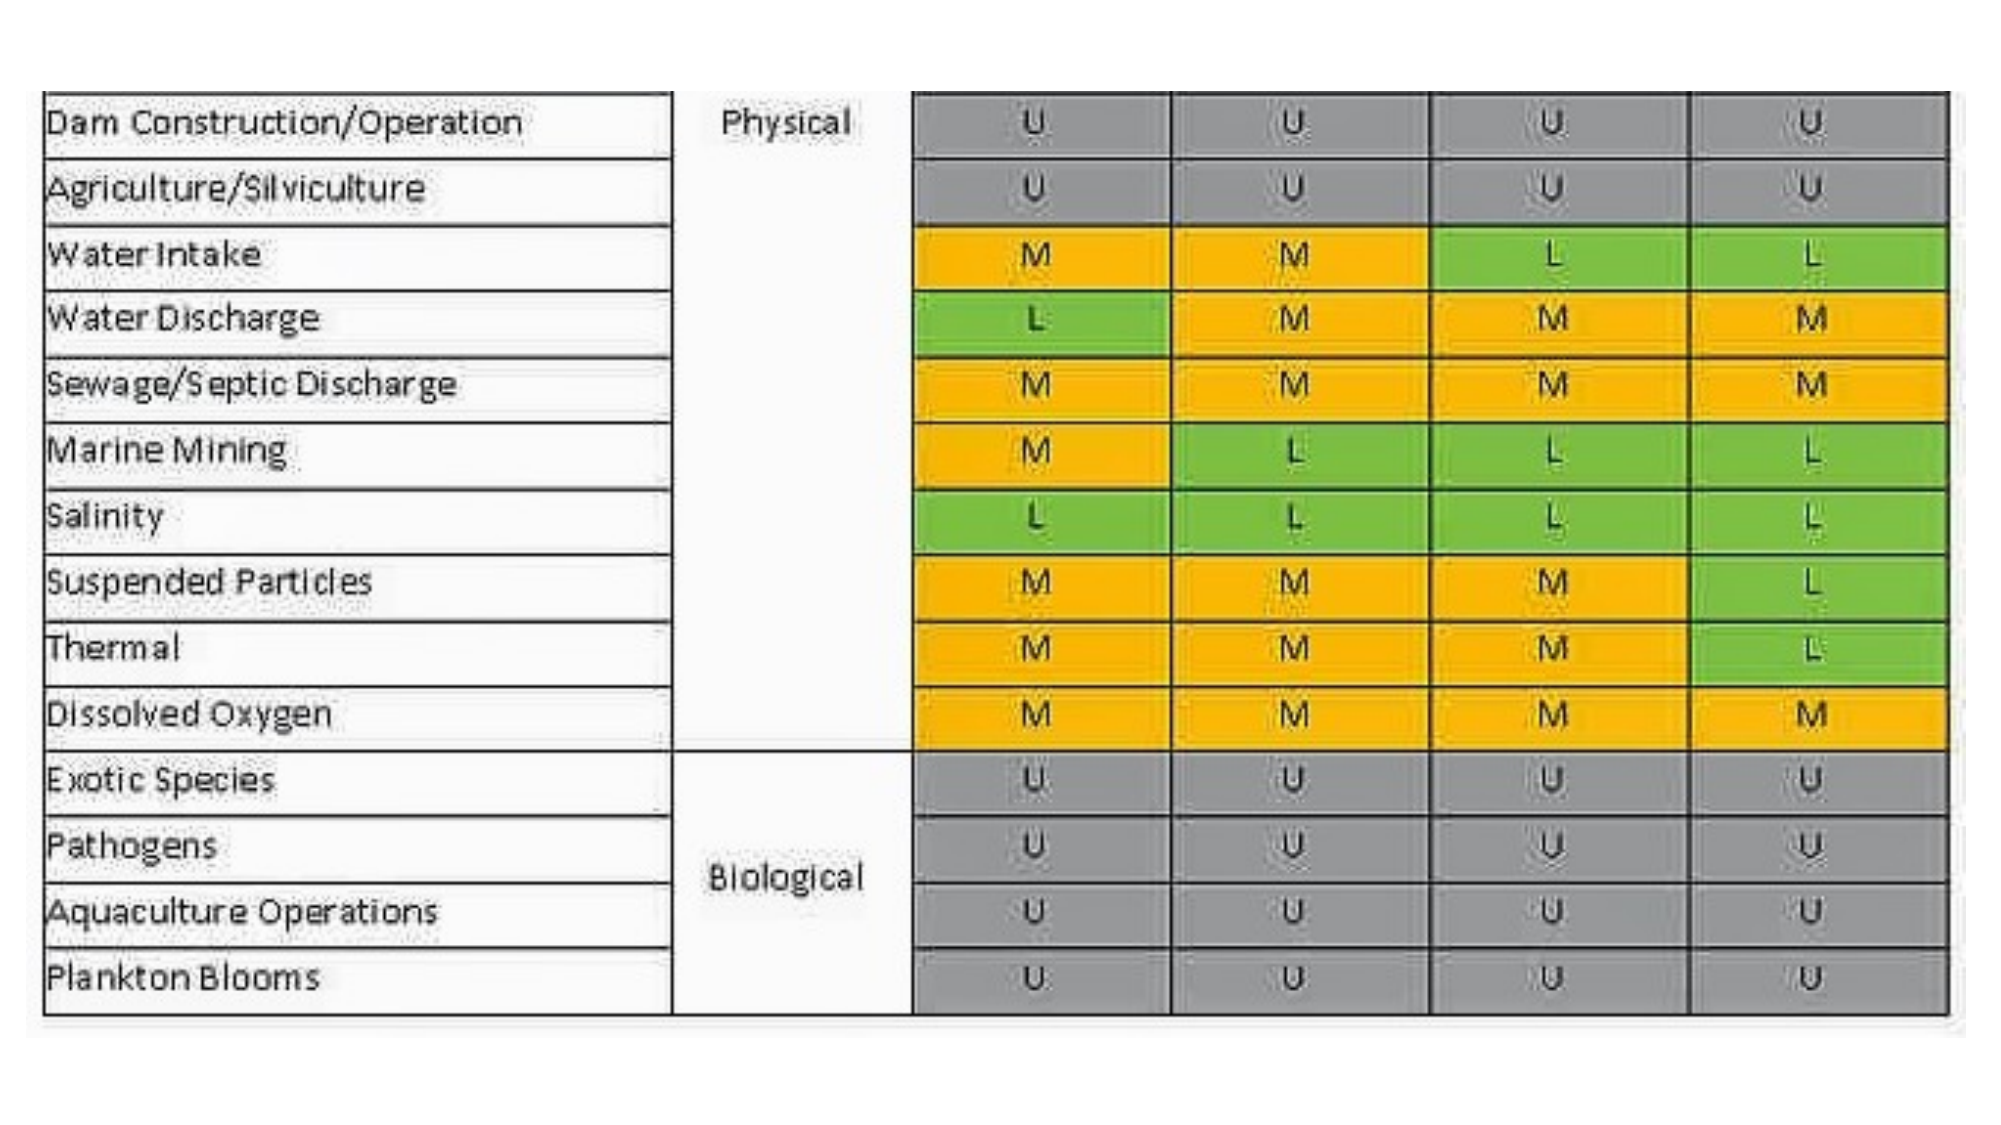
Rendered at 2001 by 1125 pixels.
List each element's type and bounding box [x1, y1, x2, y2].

picture [26, 91, 1966, 1038]
